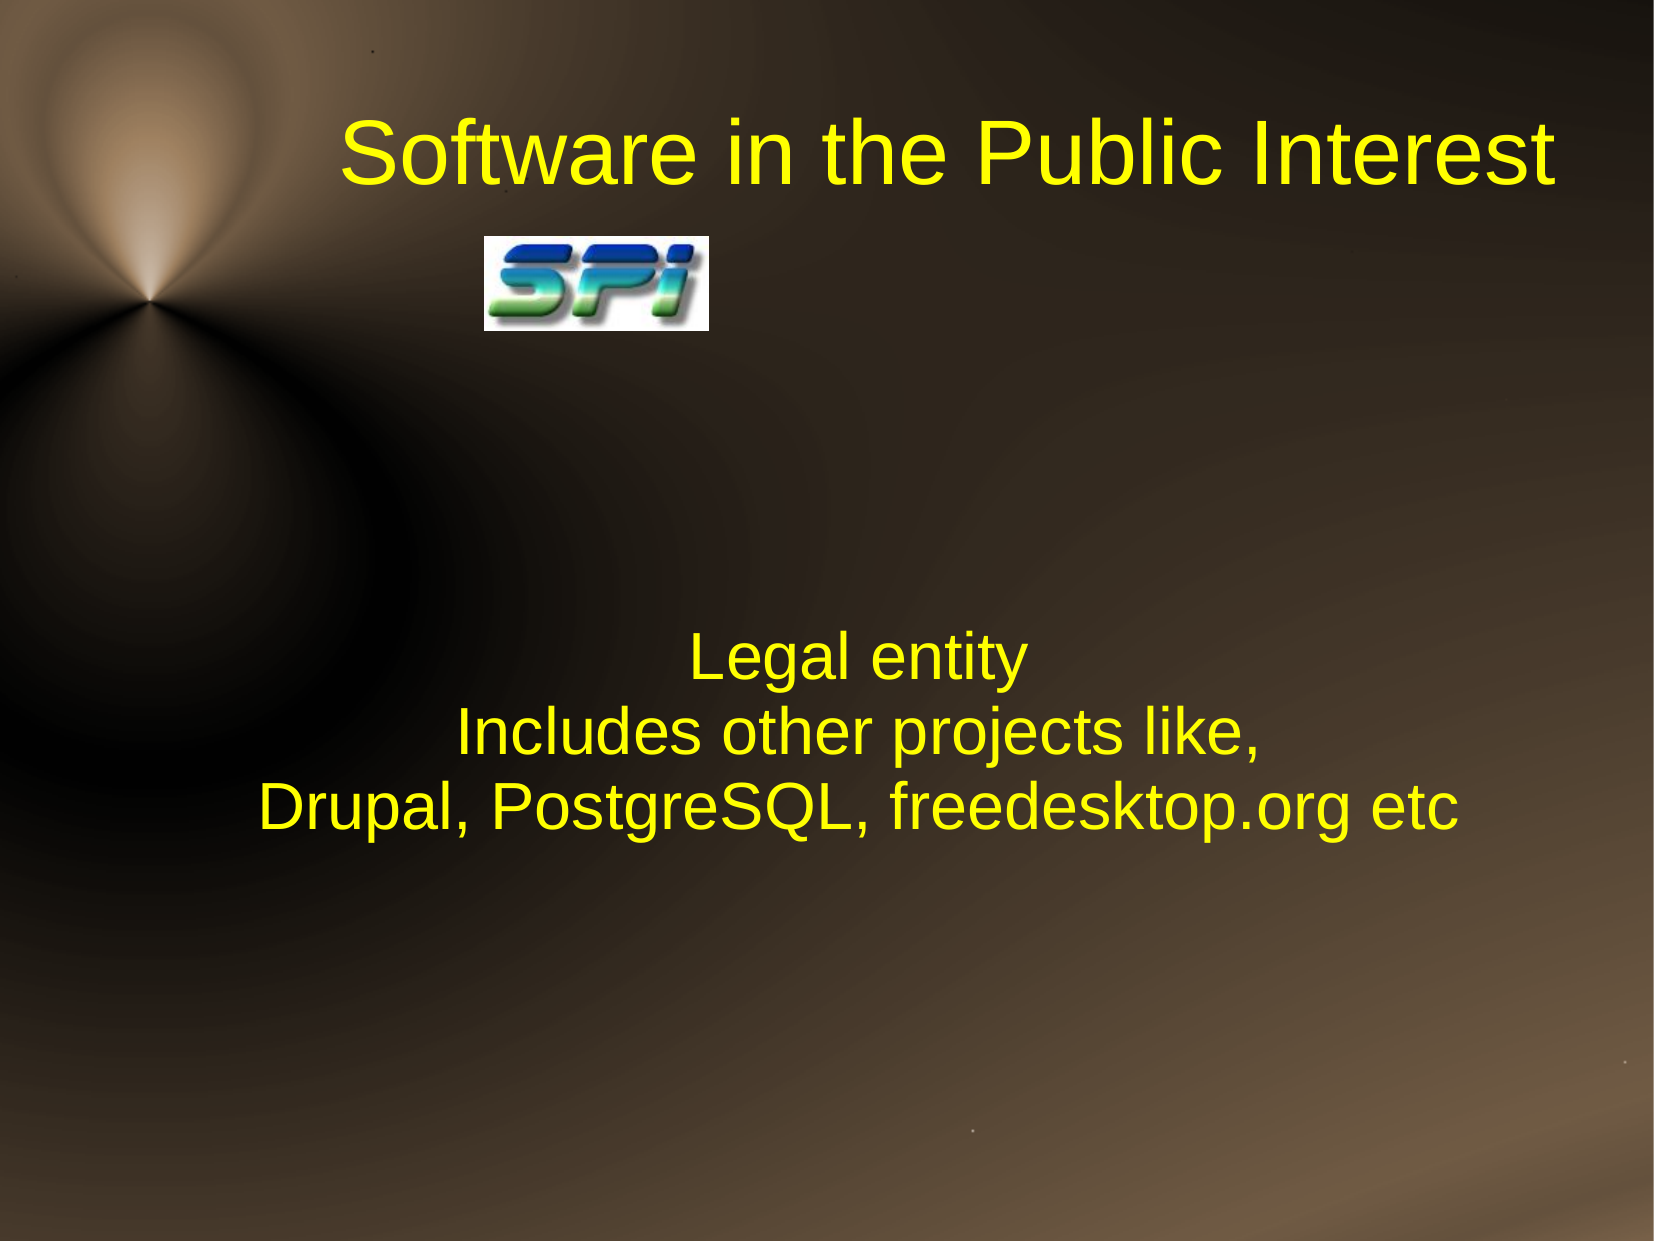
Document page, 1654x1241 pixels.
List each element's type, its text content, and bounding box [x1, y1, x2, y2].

subtitle Legal entity Includes other projects like, Drupal, PostgreSQL, freedesktop.org etc [147, 361, 1571, 1102]
title Software in the Public Interest [324, 56, 1571, 250]
picture [0, 0, 1654, 1241]
